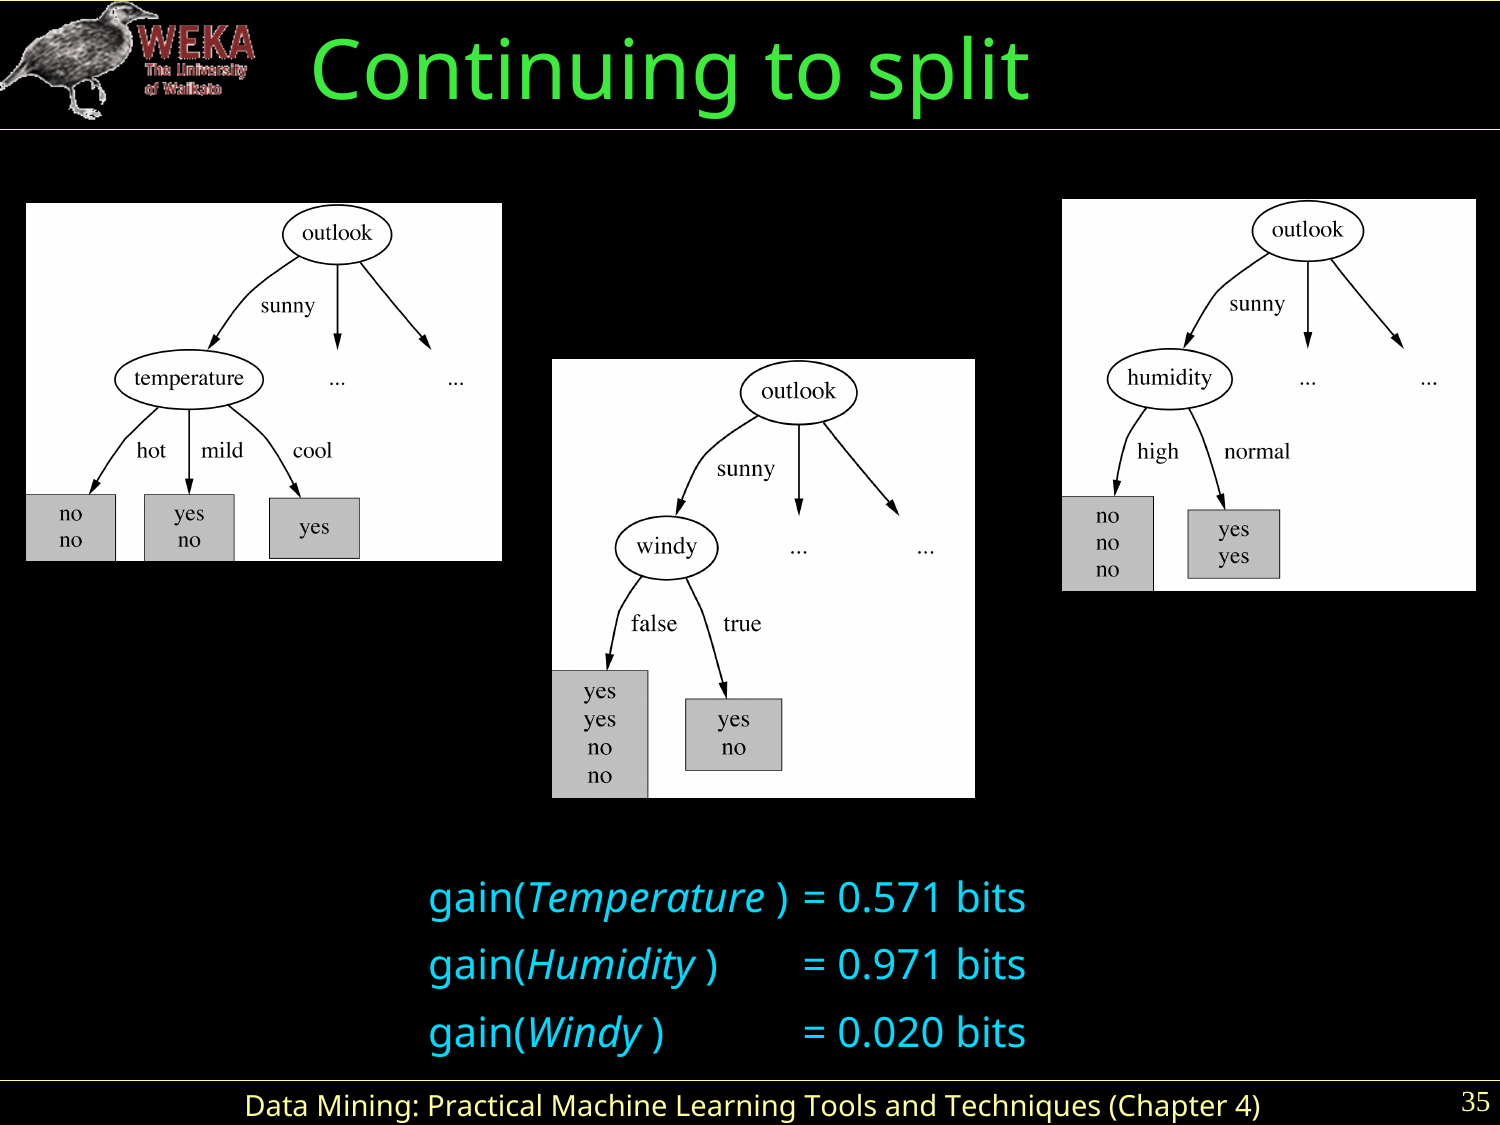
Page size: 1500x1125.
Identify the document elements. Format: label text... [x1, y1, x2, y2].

picture [1062, 199, 1476, 591]
text_box gain(Temperature ) = 0.571 bits gain(Humidity ) = 0.971 bits gain(Windy ) = 0.020 bits [413, 860, 1175, 950]
picture [552, 359, 975, 798]
picture [26, 203, 502, 562]
title Continuing to split [295, 0, 1500, 148]
picture [0, 1, 266, 129]
